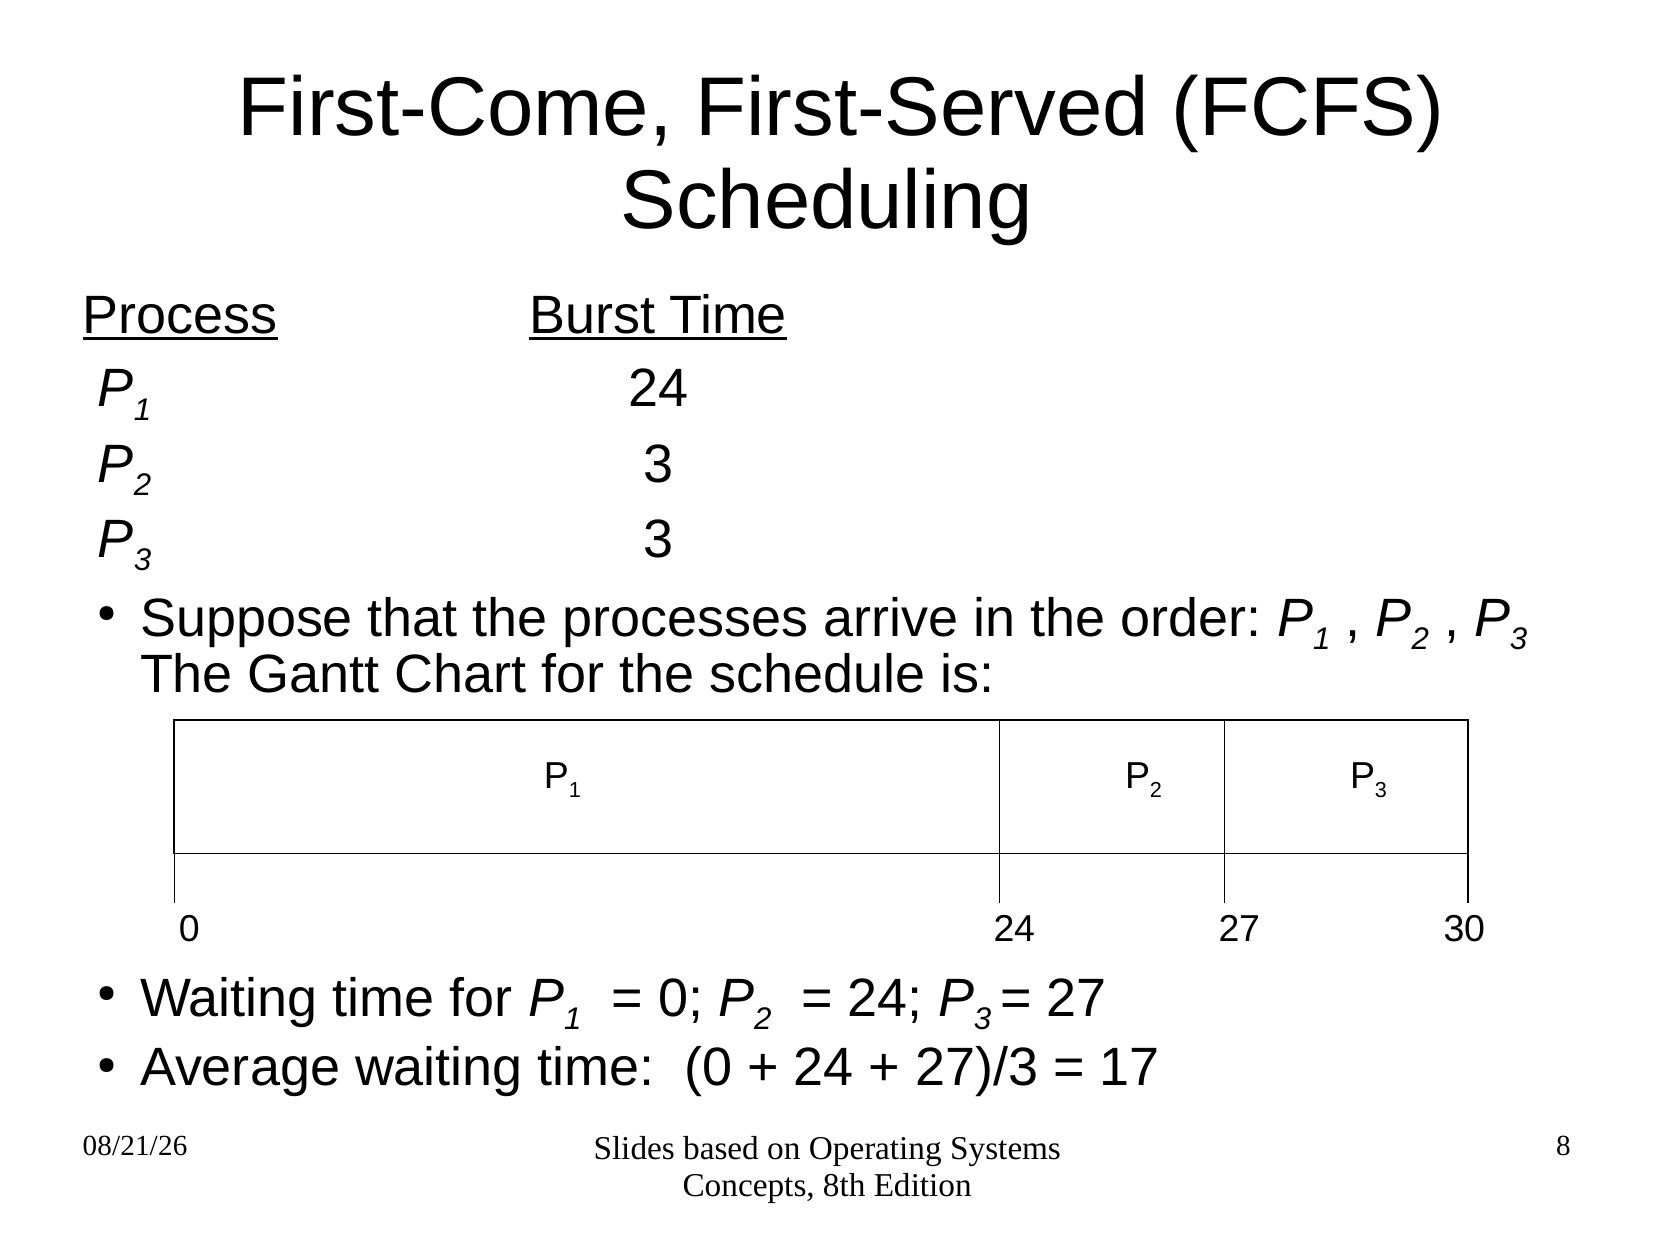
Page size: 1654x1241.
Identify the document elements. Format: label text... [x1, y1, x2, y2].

text_box 27 [1168, 896, 1276, 957]
title First-Come, First-Served (FCFS) Scheduling [82, 49, 1571, 257]
text_box P3 [1299, 743, 1402, 810]
text_box 30 [1393, 896, 1501, 957]
text_box 0 [128, 896, 215, 957]
text_box 24 [943, 896, 1051, 957]
text_box [174, 719, 1468, 854]
text_box P1 [493, 743, 596, 810]
list Process Burst Time P1 24 P2 3 P3 3 Suppose that the processes arrive in the order: P1 , P2 , P3 The Gantt Chart for the schedule is: Waiting time for P1 = 0; P2 = 24; P3 = 27 Average waiting time: (0 + 24 + 27)/3 = 17 [82, 290, 1571, 1109]
text_box P2 [1074, 743, 1177, 810]
